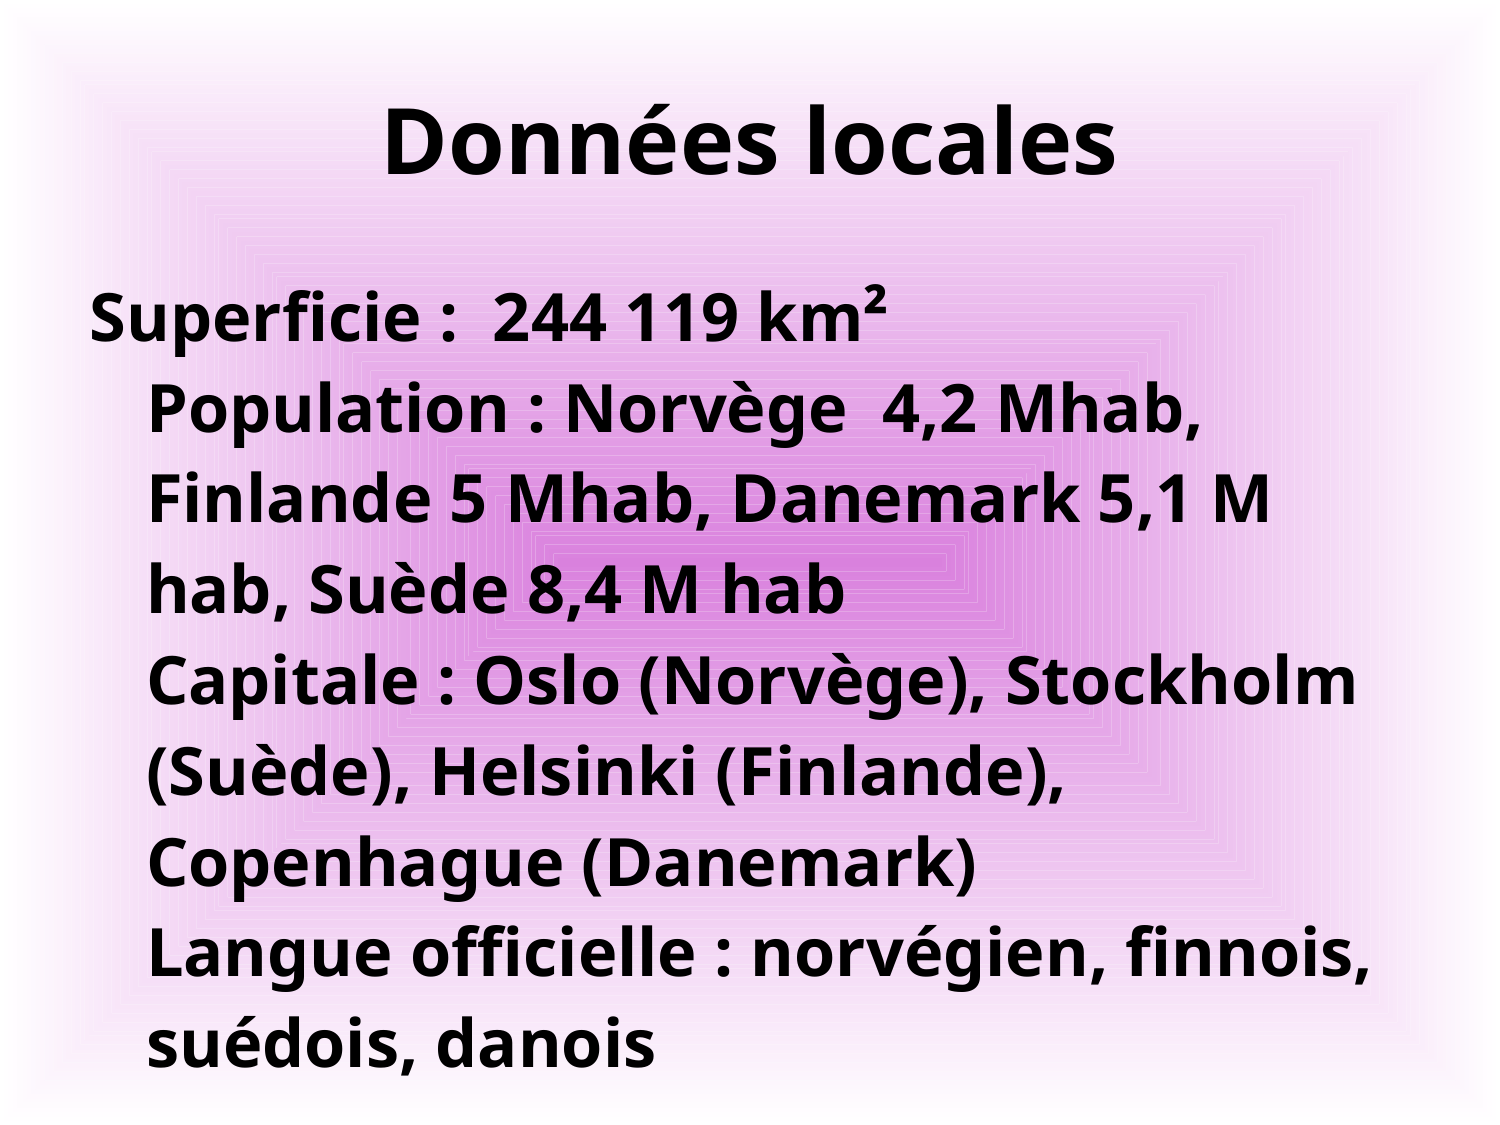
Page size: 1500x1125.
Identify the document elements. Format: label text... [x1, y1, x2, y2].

title Données locales [75, 45, 1426, 233]
list Superficie : 244 119 km² Population : Norvège 4,2 Mhab, Finlande 5 Mhab, Danemark 5,1 M hab, Suède 8,4 M hab Capitale : Oslo (Norvège), Stockholm (Suède), Helsinki (Finlande), Copenhague (Danemark) Langue officielle : norvégien, finnois, suédois, danois [75, 262, 1426, 1056]
